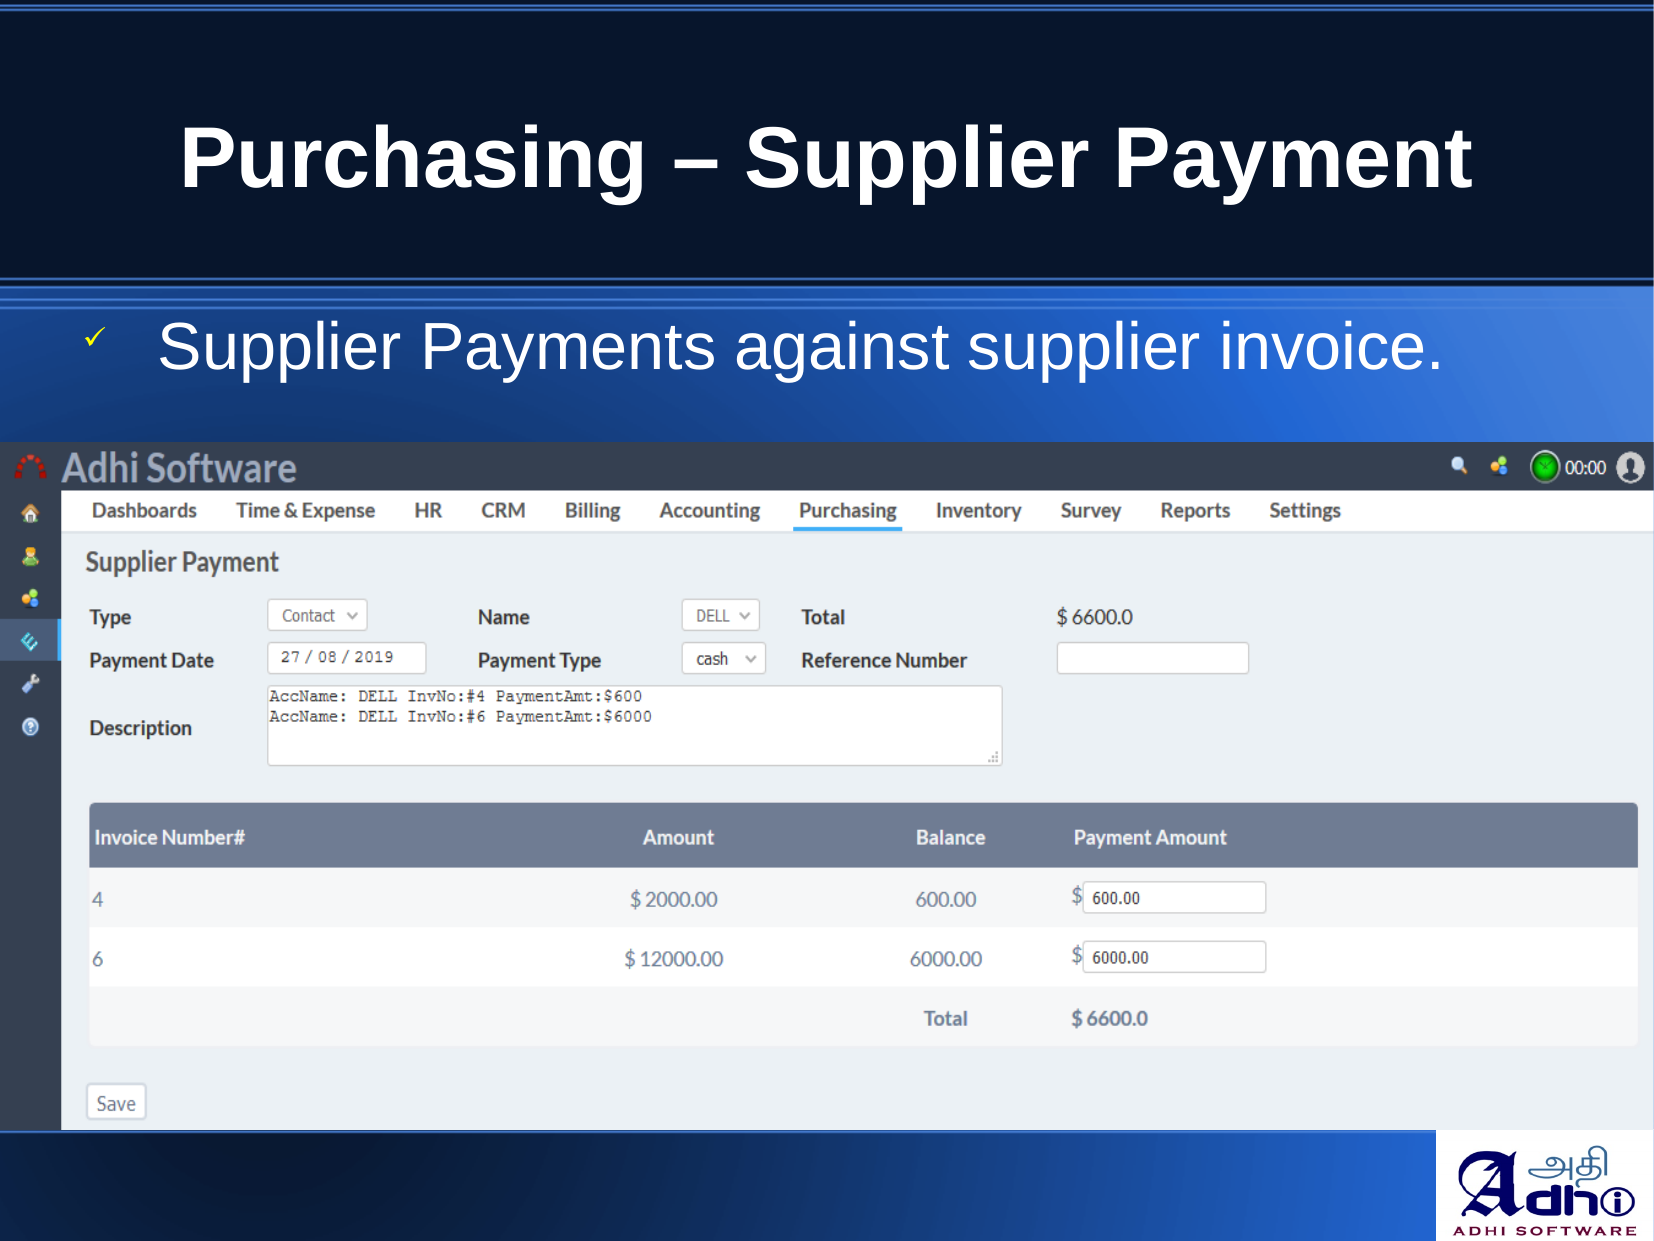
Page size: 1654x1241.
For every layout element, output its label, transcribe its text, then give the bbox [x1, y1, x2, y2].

title Purchasing – Supplier Payment [82, 56, 1571, 250]
list Supplier Payments against supplier invoice. [82, 302, 1571, 442]
picture [0, 0, 1654, 1241]
